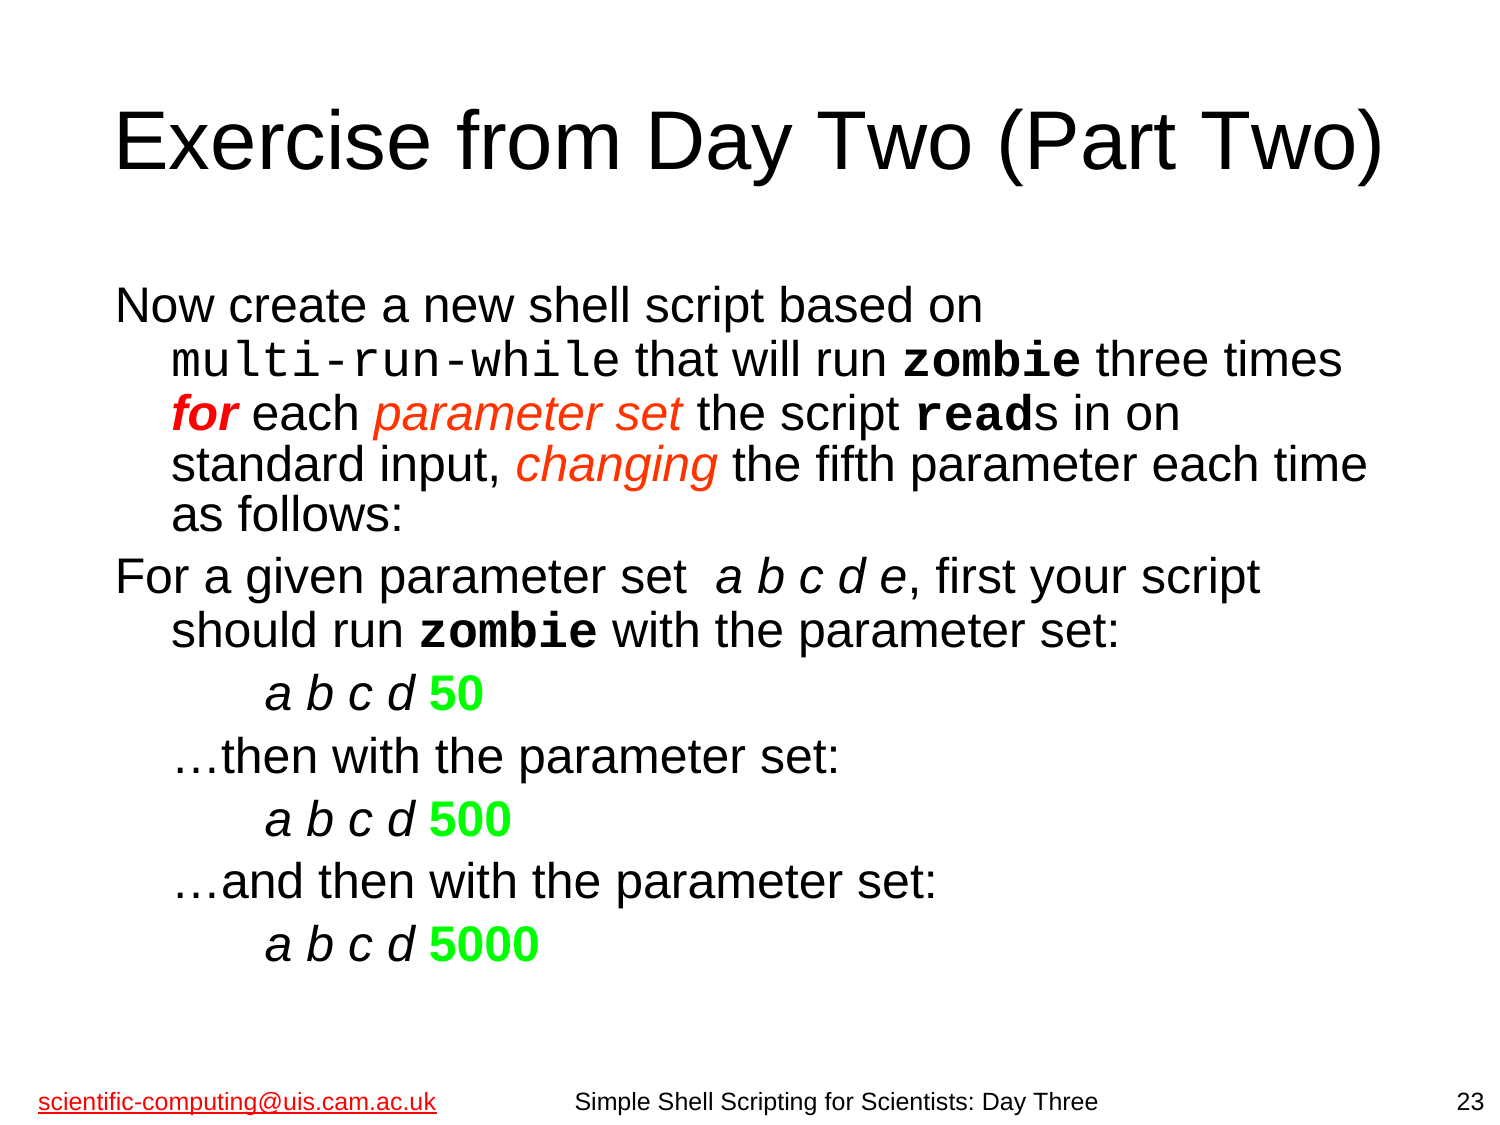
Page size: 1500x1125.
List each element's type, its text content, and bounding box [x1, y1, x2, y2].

title Exercise from Day Two (Part Two) [24, 53, 1475, 228]
list Now create a new shell script based on multi-run-while that will run zombie three times for each parameter set the script reads in on standard input, changing the fifth parameter each time as follows: For a given parameter set a b c d e, first your script should run zombie with the parameter set: a b c d 50 …then with the parameter set: a b c d 500 …and then with the parameter set: a b c d 5000 [99, 274, 1401, 1051]
